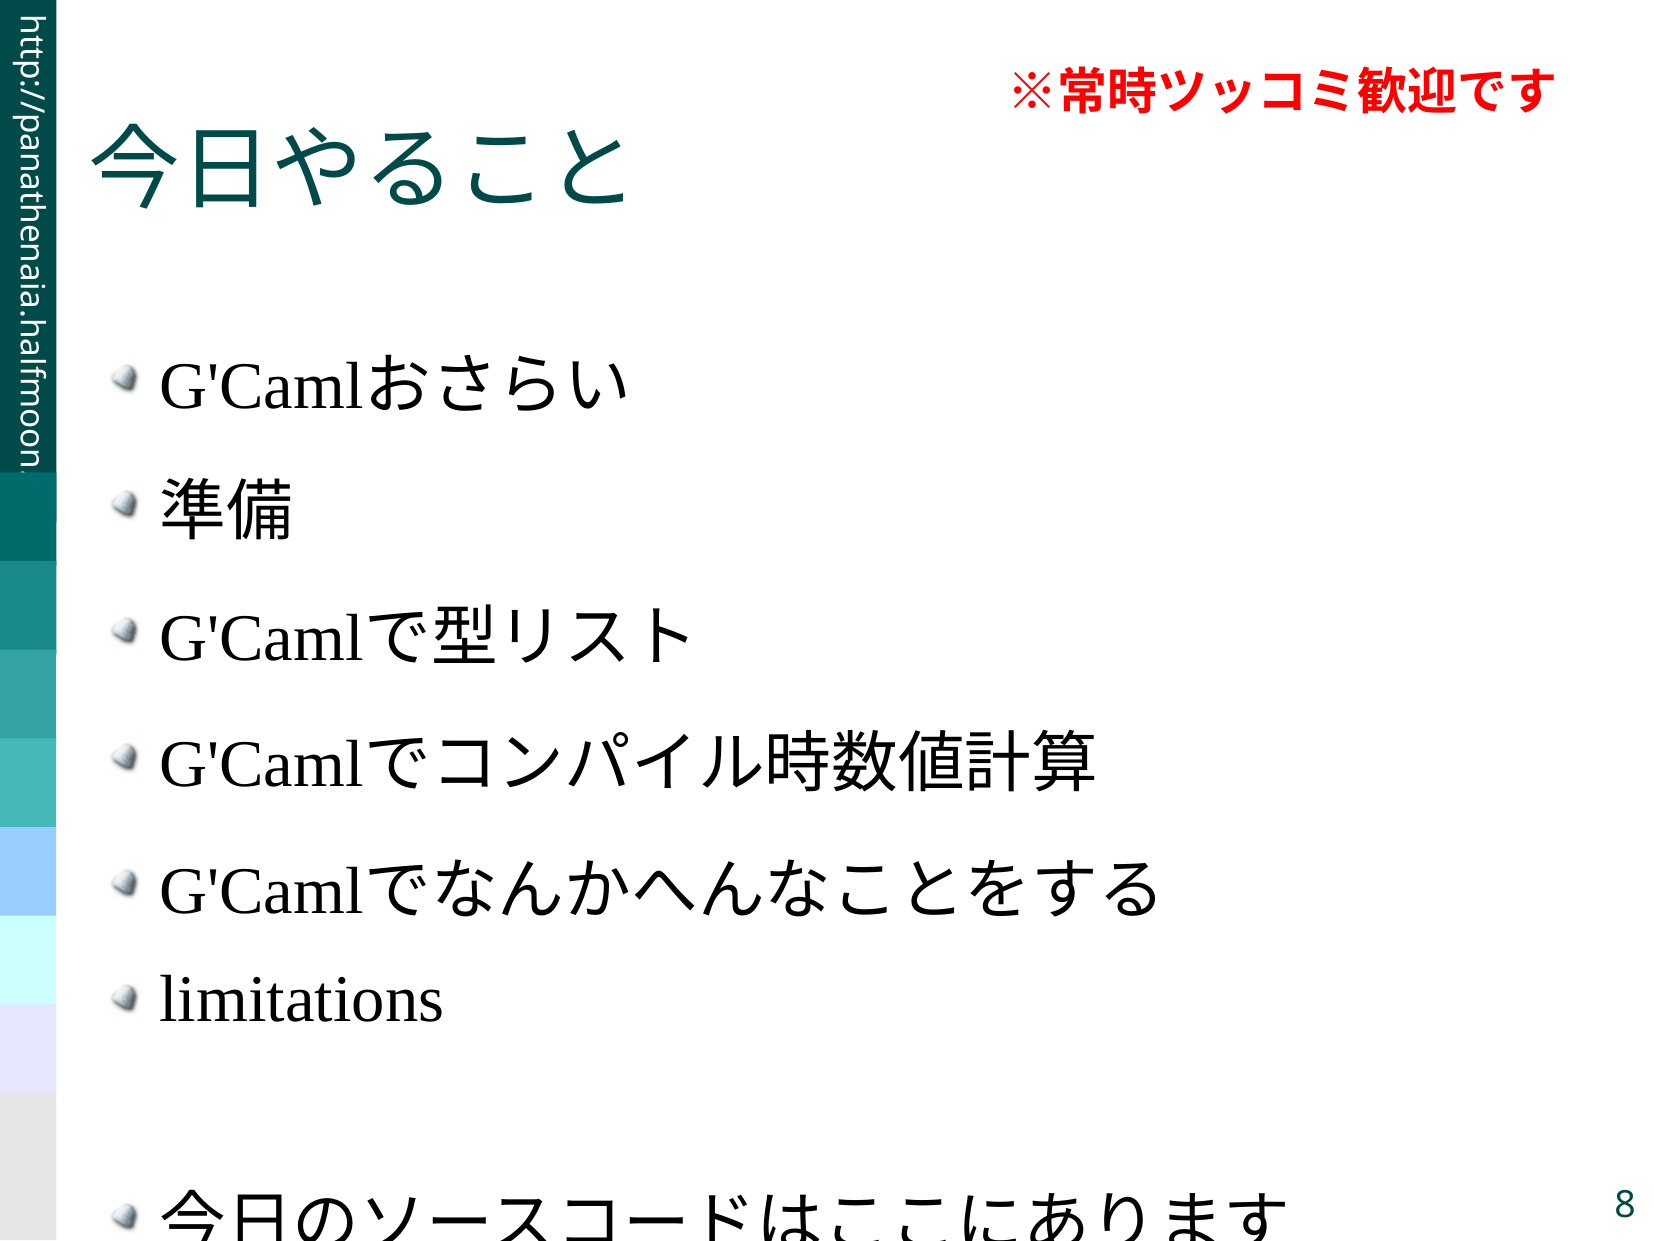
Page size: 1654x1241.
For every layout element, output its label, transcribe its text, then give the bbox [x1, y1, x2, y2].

title 今日やること [88, 57, 1577, 265]
text_box ※常時ツッコミ歓迎です [993, 51, 1595, 102]
list G'Camlおさらい 準備 G'Camlで型リスト G'Camlでコンパイル時数値計算 G'Camlでなんかへんなことをする limitations 今日のソースコードはここにあります http://panathenaia.halfmoon.jp/alang/typelevel/ [88, 330, 1577, 1241]
